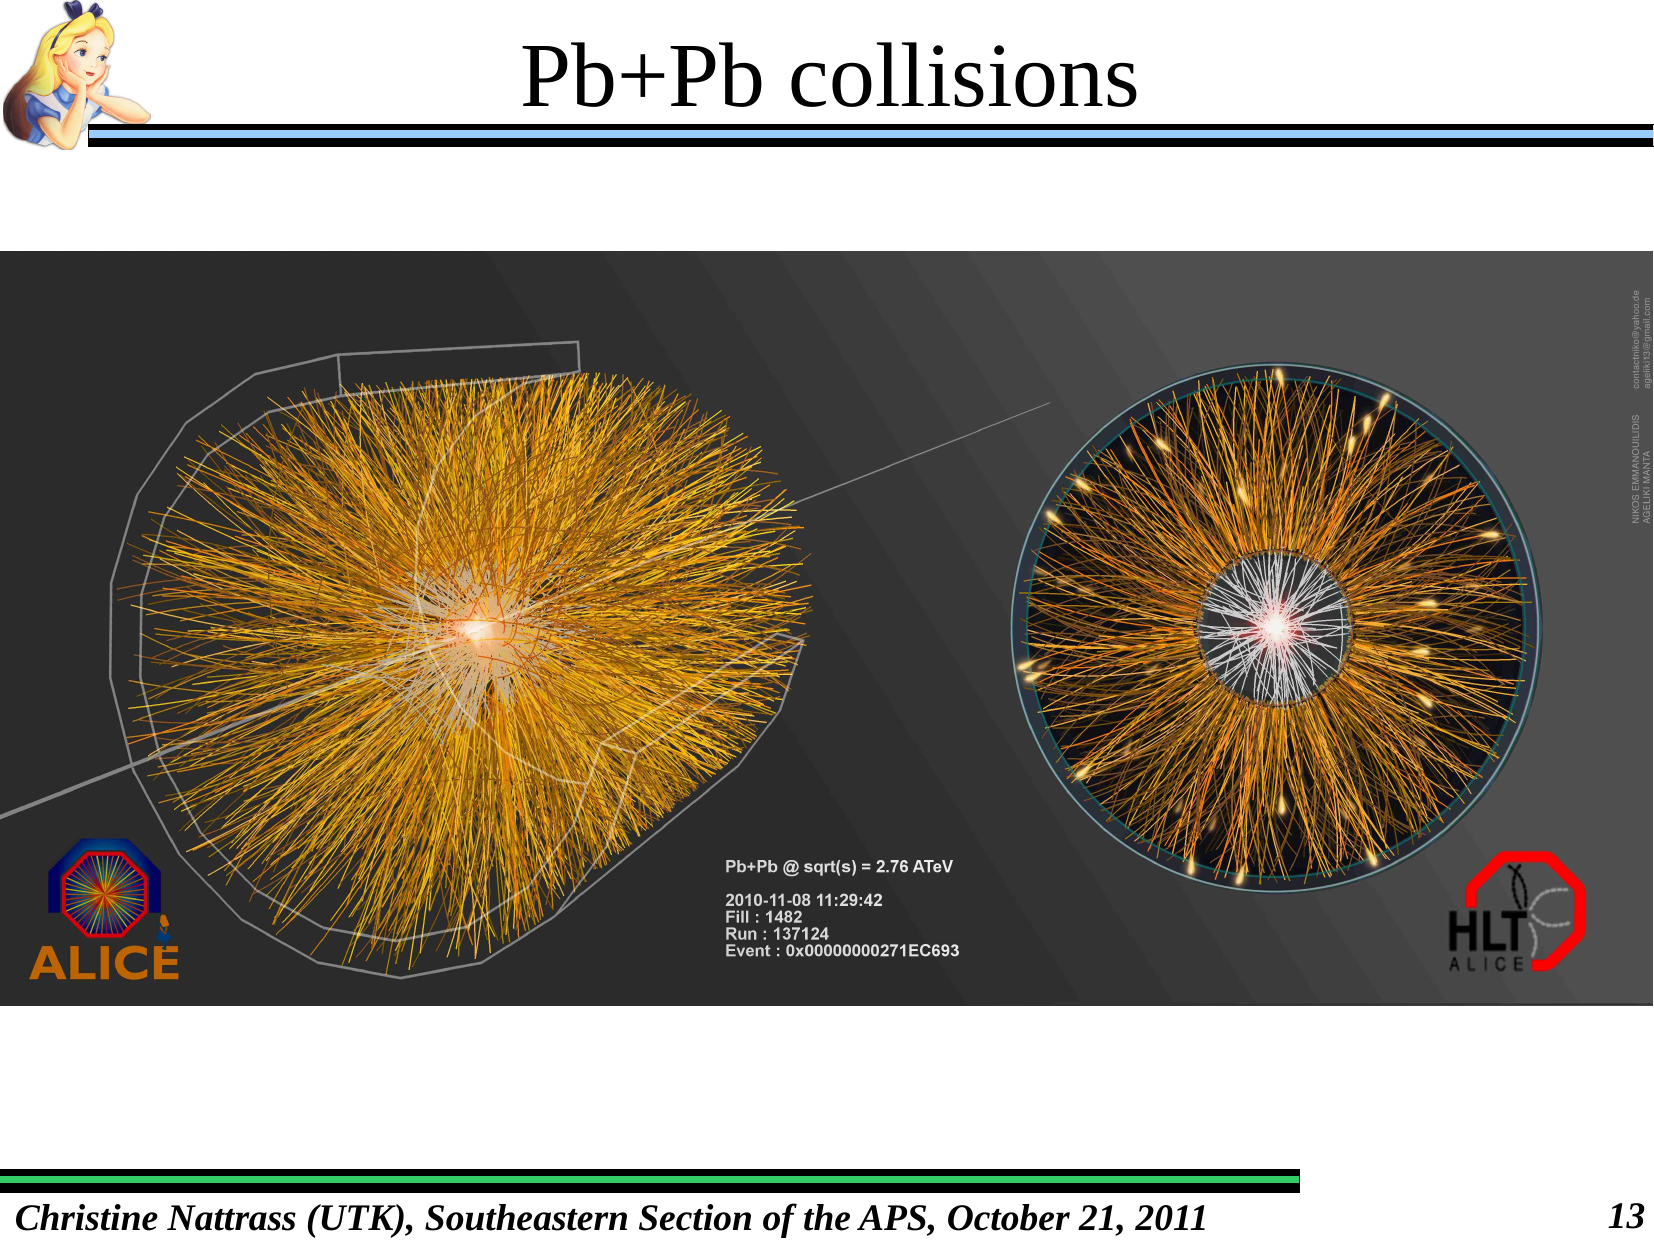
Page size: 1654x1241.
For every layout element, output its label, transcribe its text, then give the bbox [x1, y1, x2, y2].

title Pb+Pb collisions [86, 0, 1575, 151]
picture [3, 0, 86, 150]
picture [0, 251, 1653, 1006]
